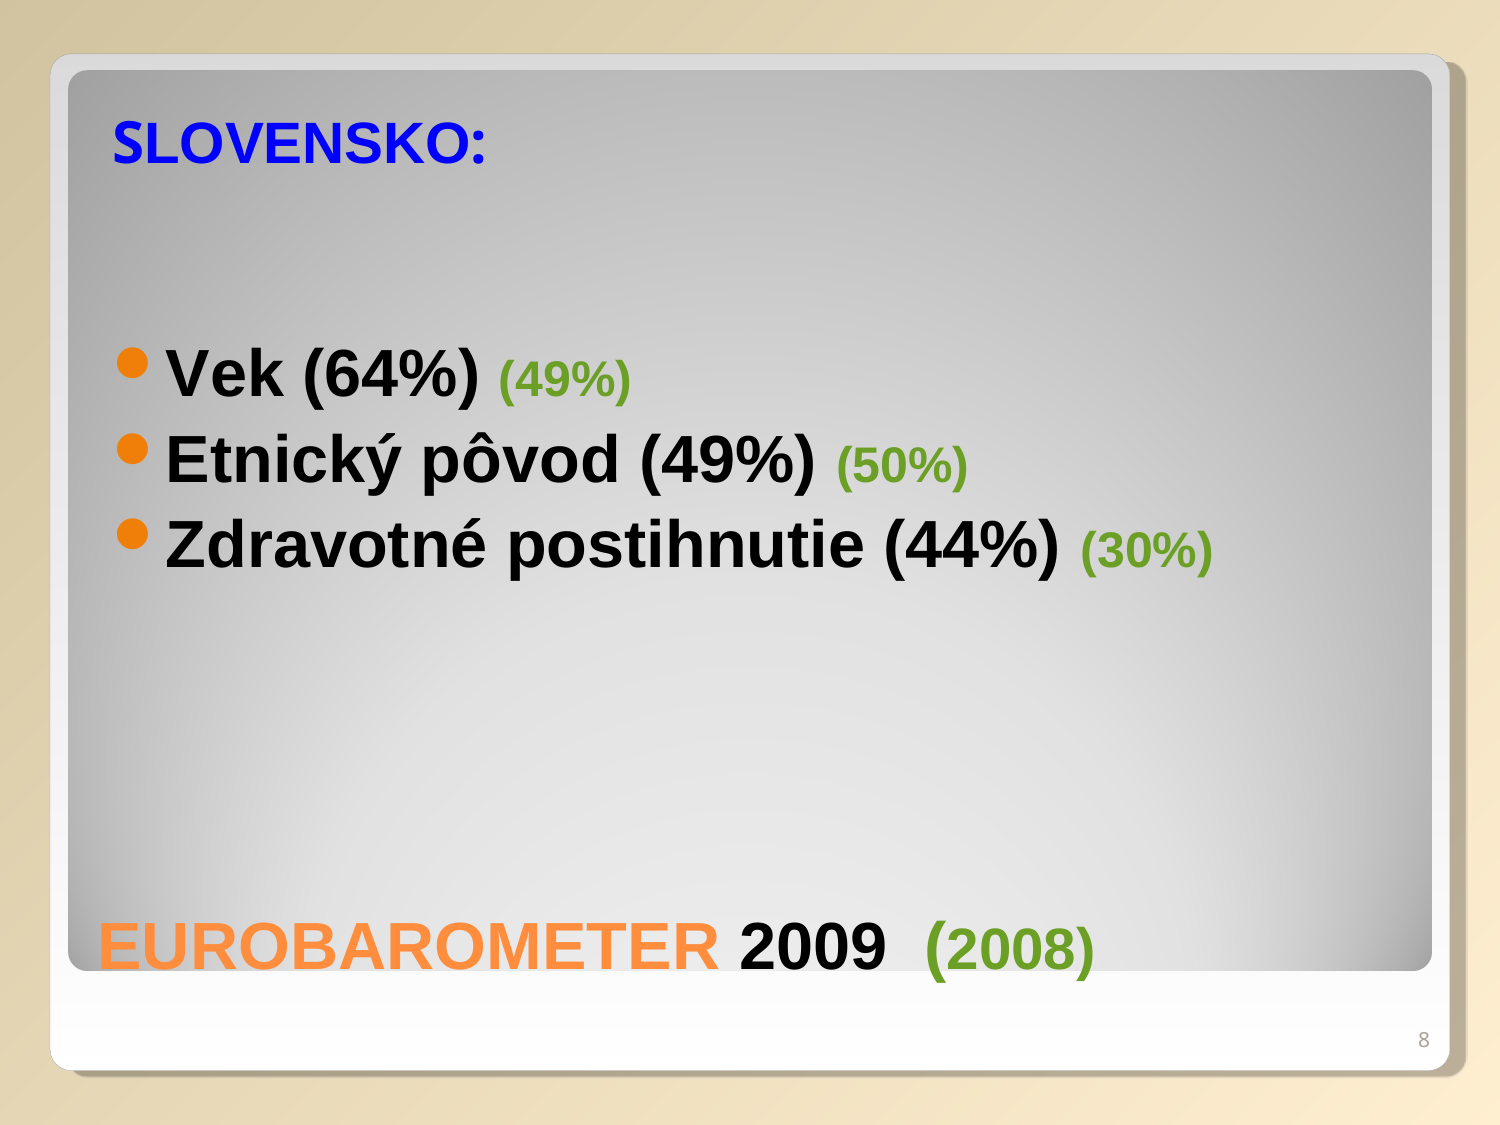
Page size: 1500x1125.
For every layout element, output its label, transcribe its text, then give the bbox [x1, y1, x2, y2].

picture [67, 69, 1433, 972]
text_box <number> [1369, 1002, 1445, 1063]
title EUROBAROMETER 2009 (2008) [82, 817, 1426, 991]
list SLOVENSKO: Vek (64%) (49%) Etnický pôvod (49%) (50%) Zdravotné postihnutie (44%) (30%) [82, 90, 1500, 778]
